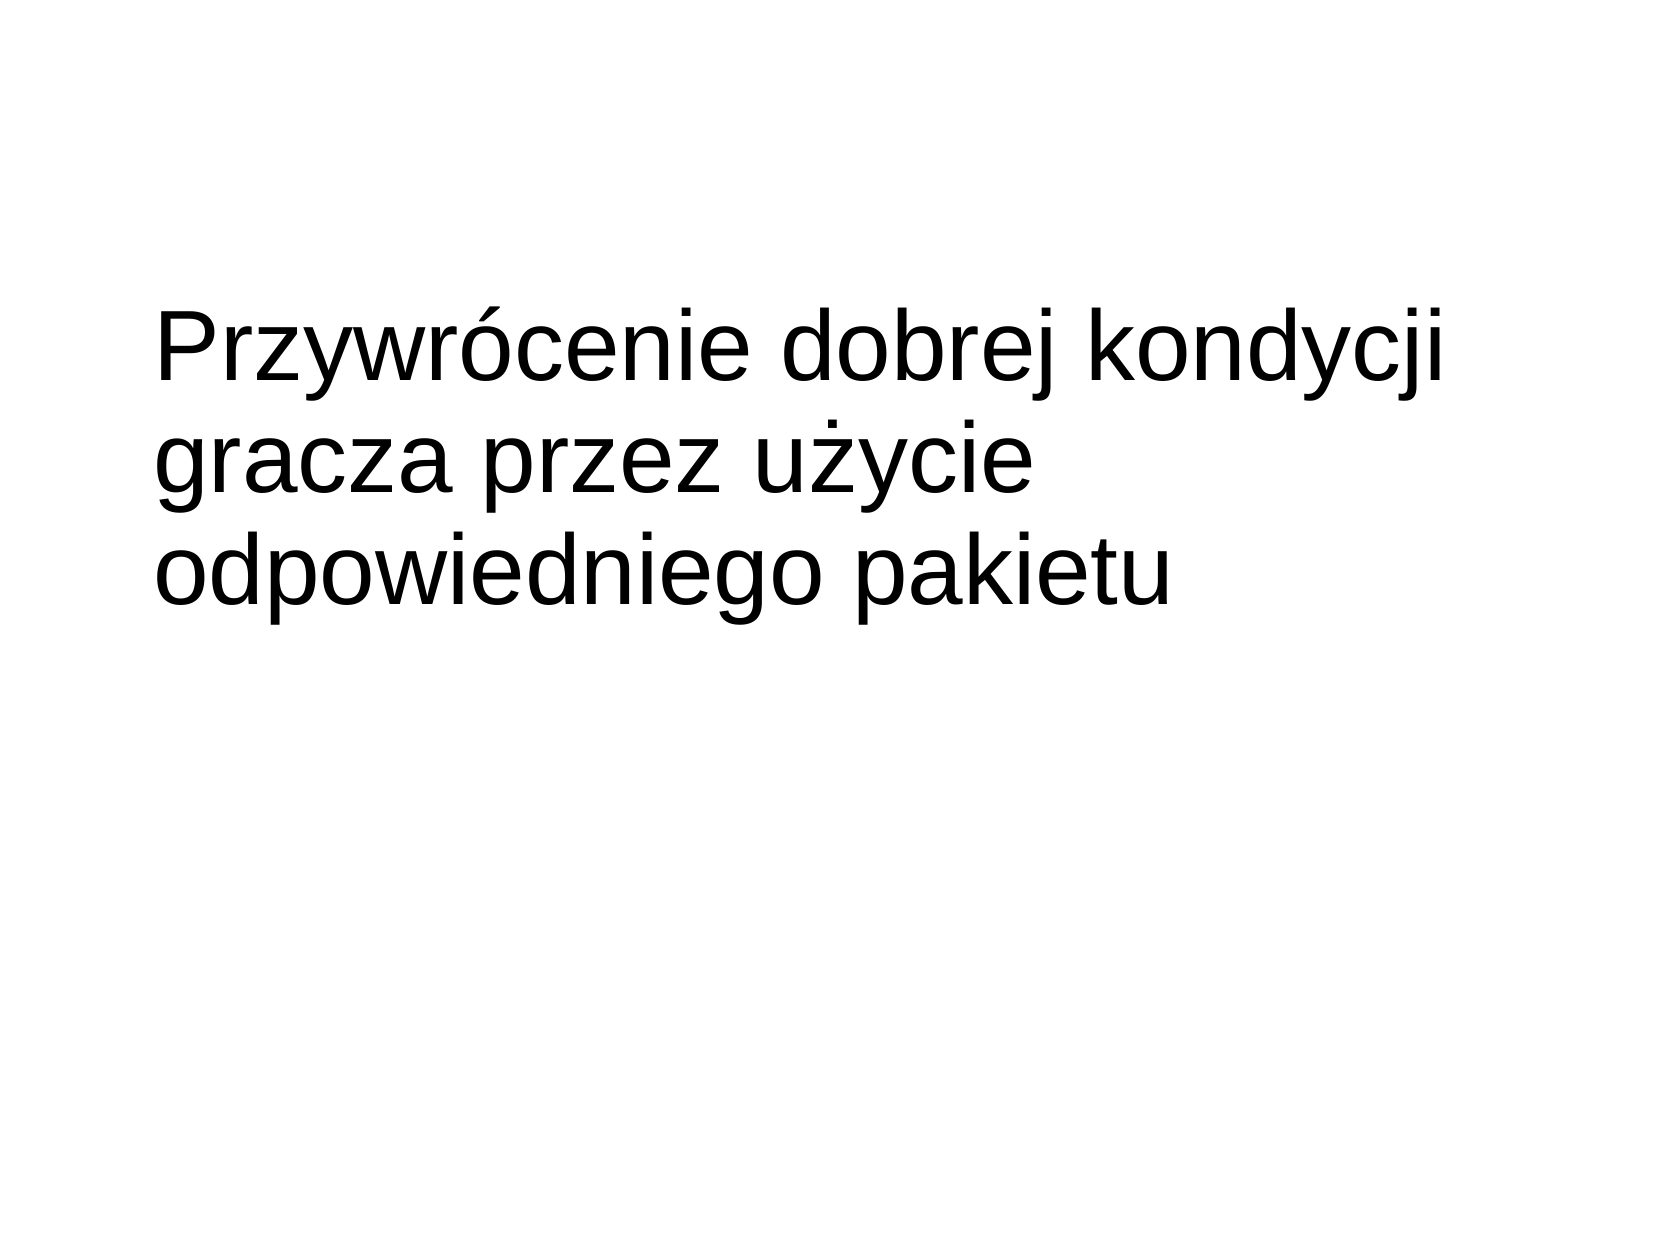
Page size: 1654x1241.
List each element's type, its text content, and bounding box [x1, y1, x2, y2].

list Przywrócenie dobrej kondycji gracza przez użycie odpowiedniego pakietu [82, 290, 1571, 1010]
